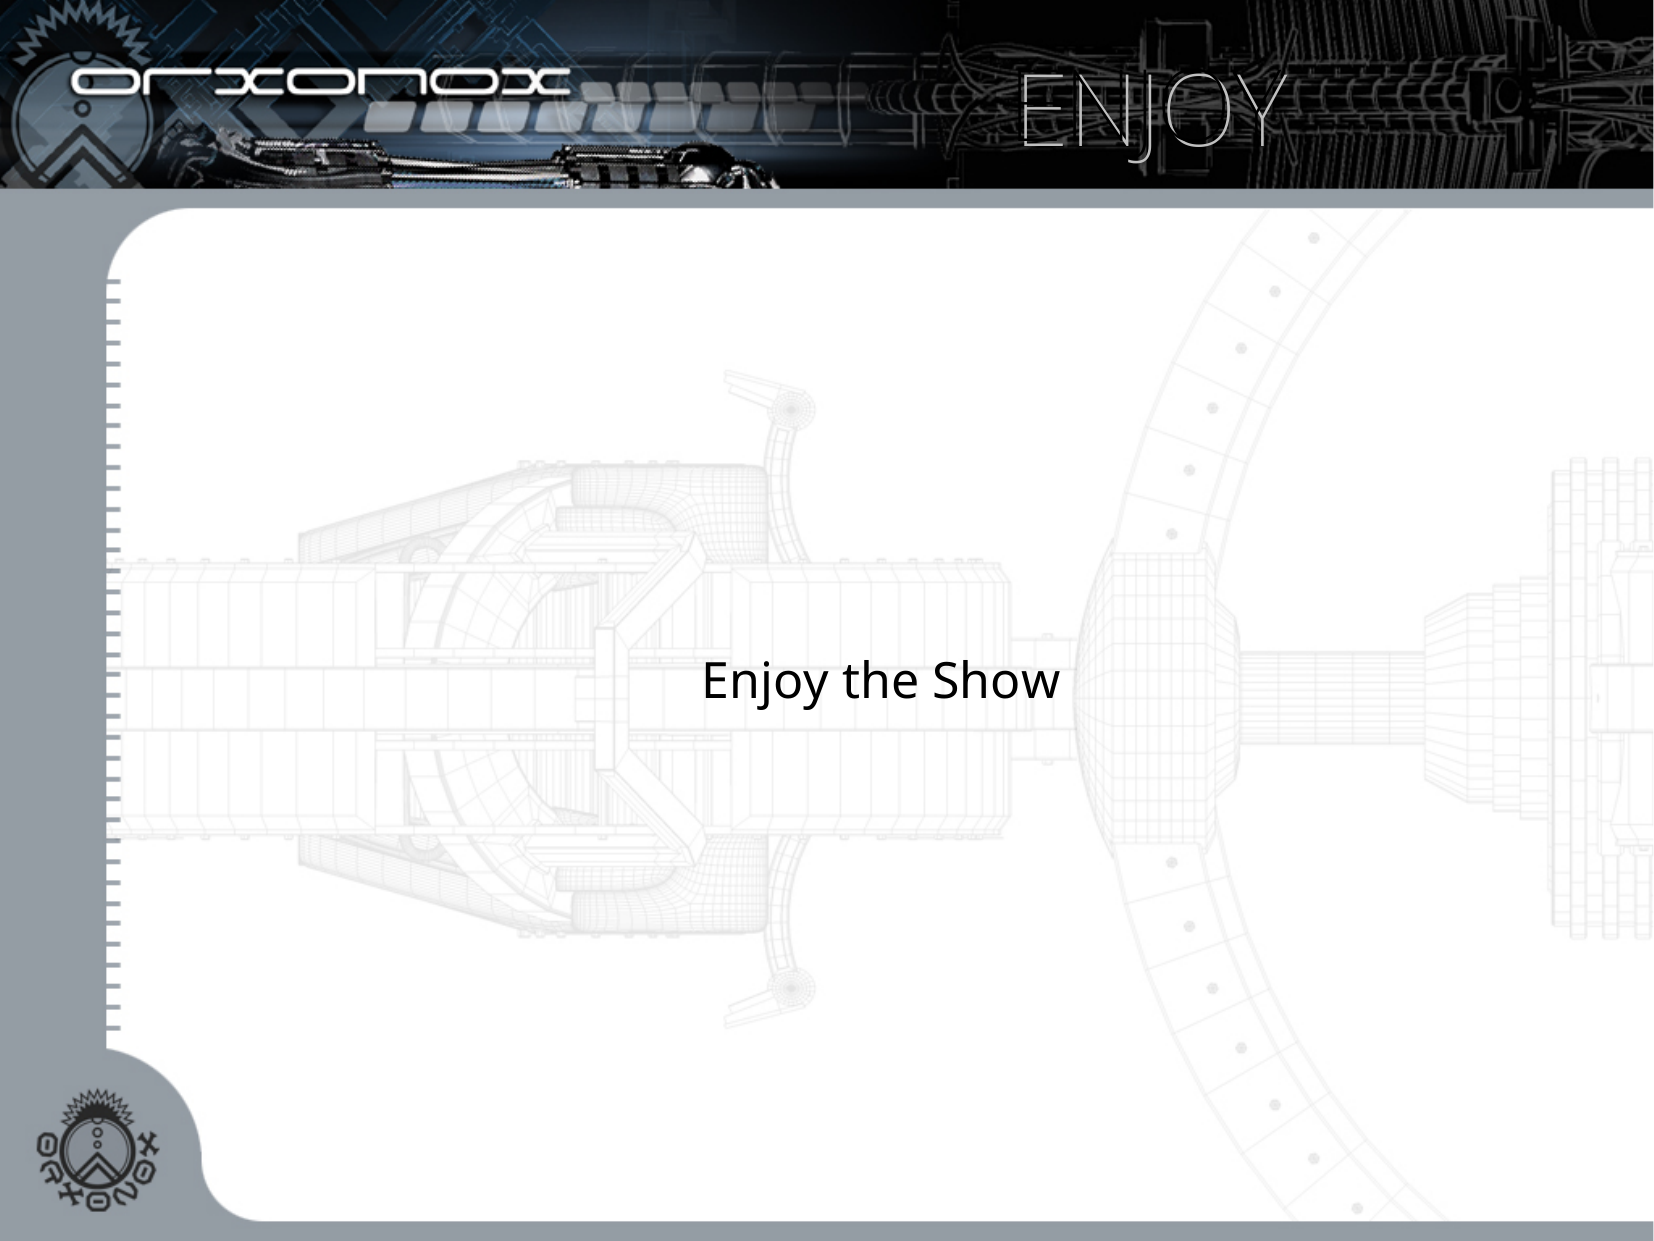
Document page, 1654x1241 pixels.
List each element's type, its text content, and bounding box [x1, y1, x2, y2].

picture [0, 0, 1654, 1241]
text_box Enjoy the Show [187, 637, 1576, 707]
text_box ENJOY [958, 26, 1464, 151]
